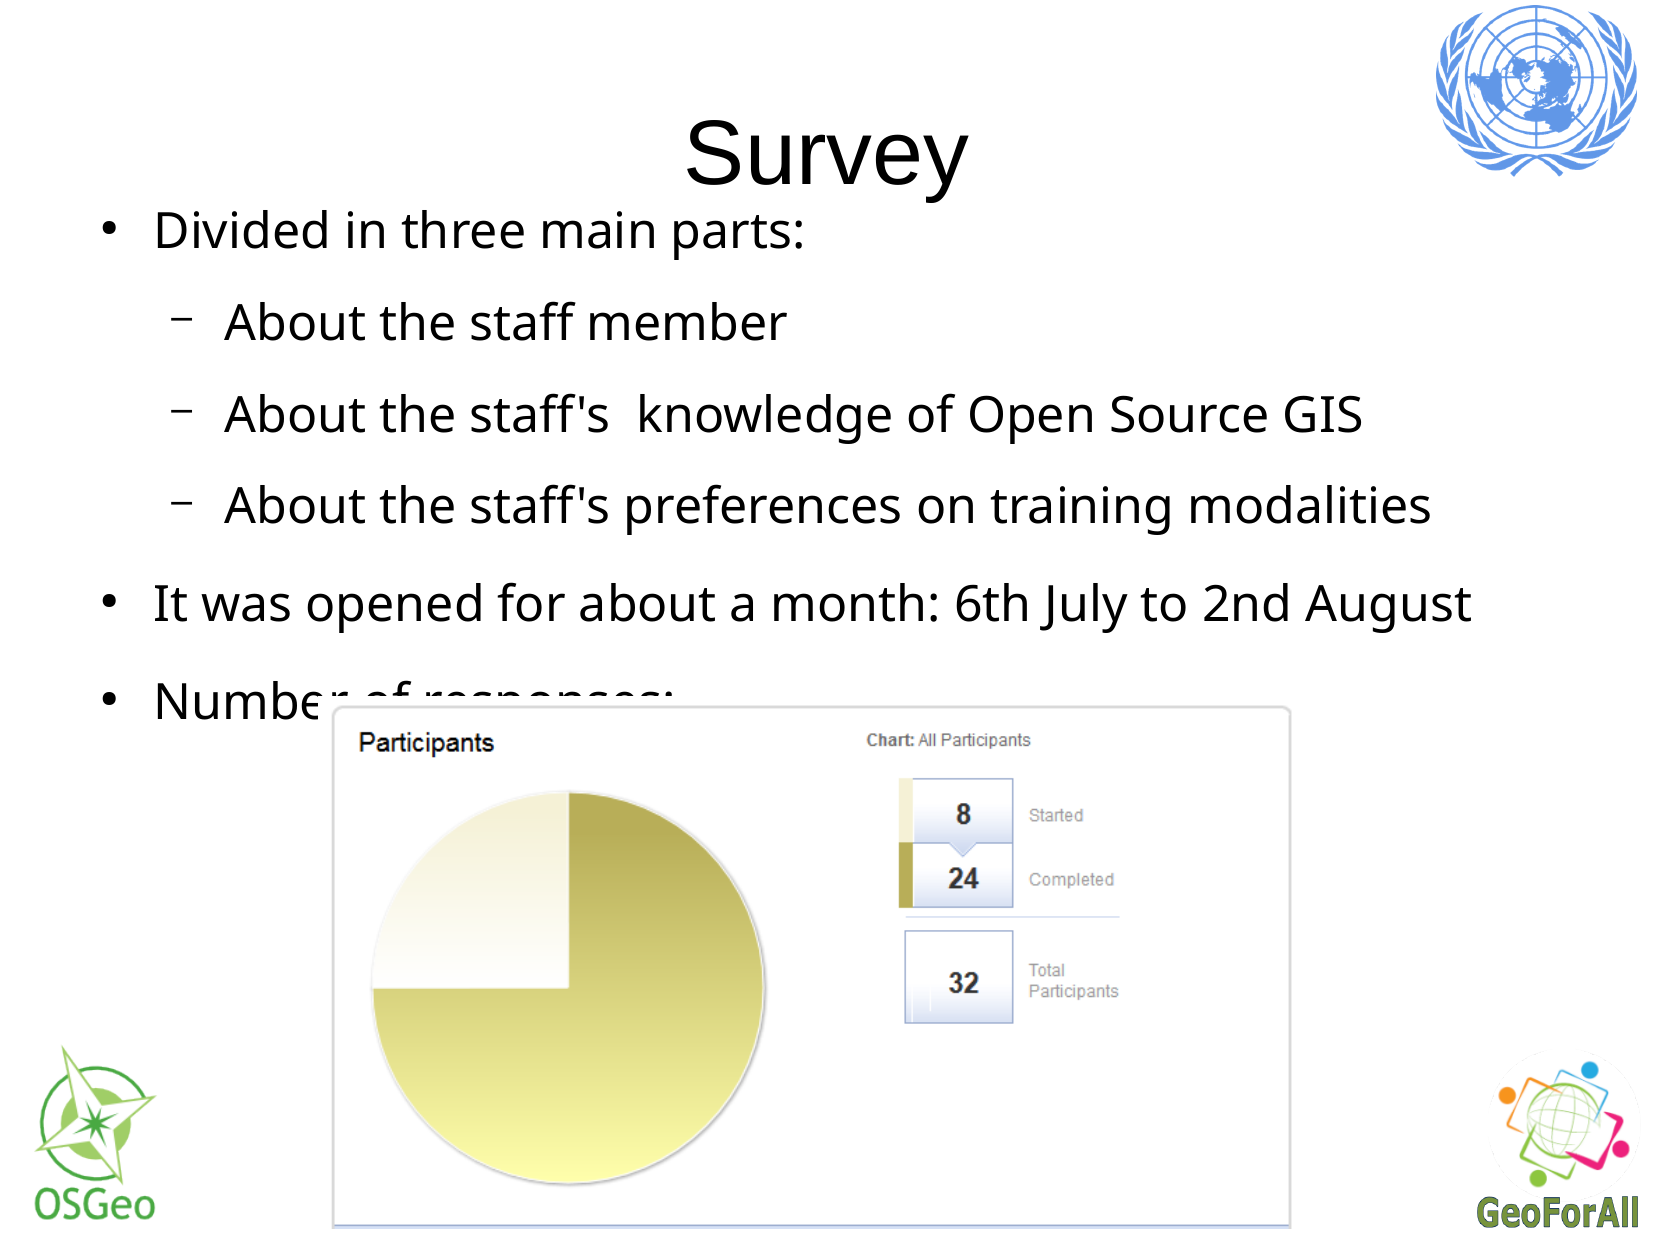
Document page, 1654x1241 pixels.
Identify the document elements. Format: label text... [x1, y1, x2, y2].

list Divided in three main parts: About the staff member About the staff's knowledge of Open Source GIS About the staff's preferences on training modalities It was opened for about a month: 6th July to 2nd August Number of responses: [82, 194, 1571, 915]
picture [1437, 1048, 1654, 1241]
picture [318, 696, 1300, 1229]
picture [6, 1043, 184, 1221]
title Survey [82, 49, 1571, 194]
picture [1416, 5, 1654, 180]
